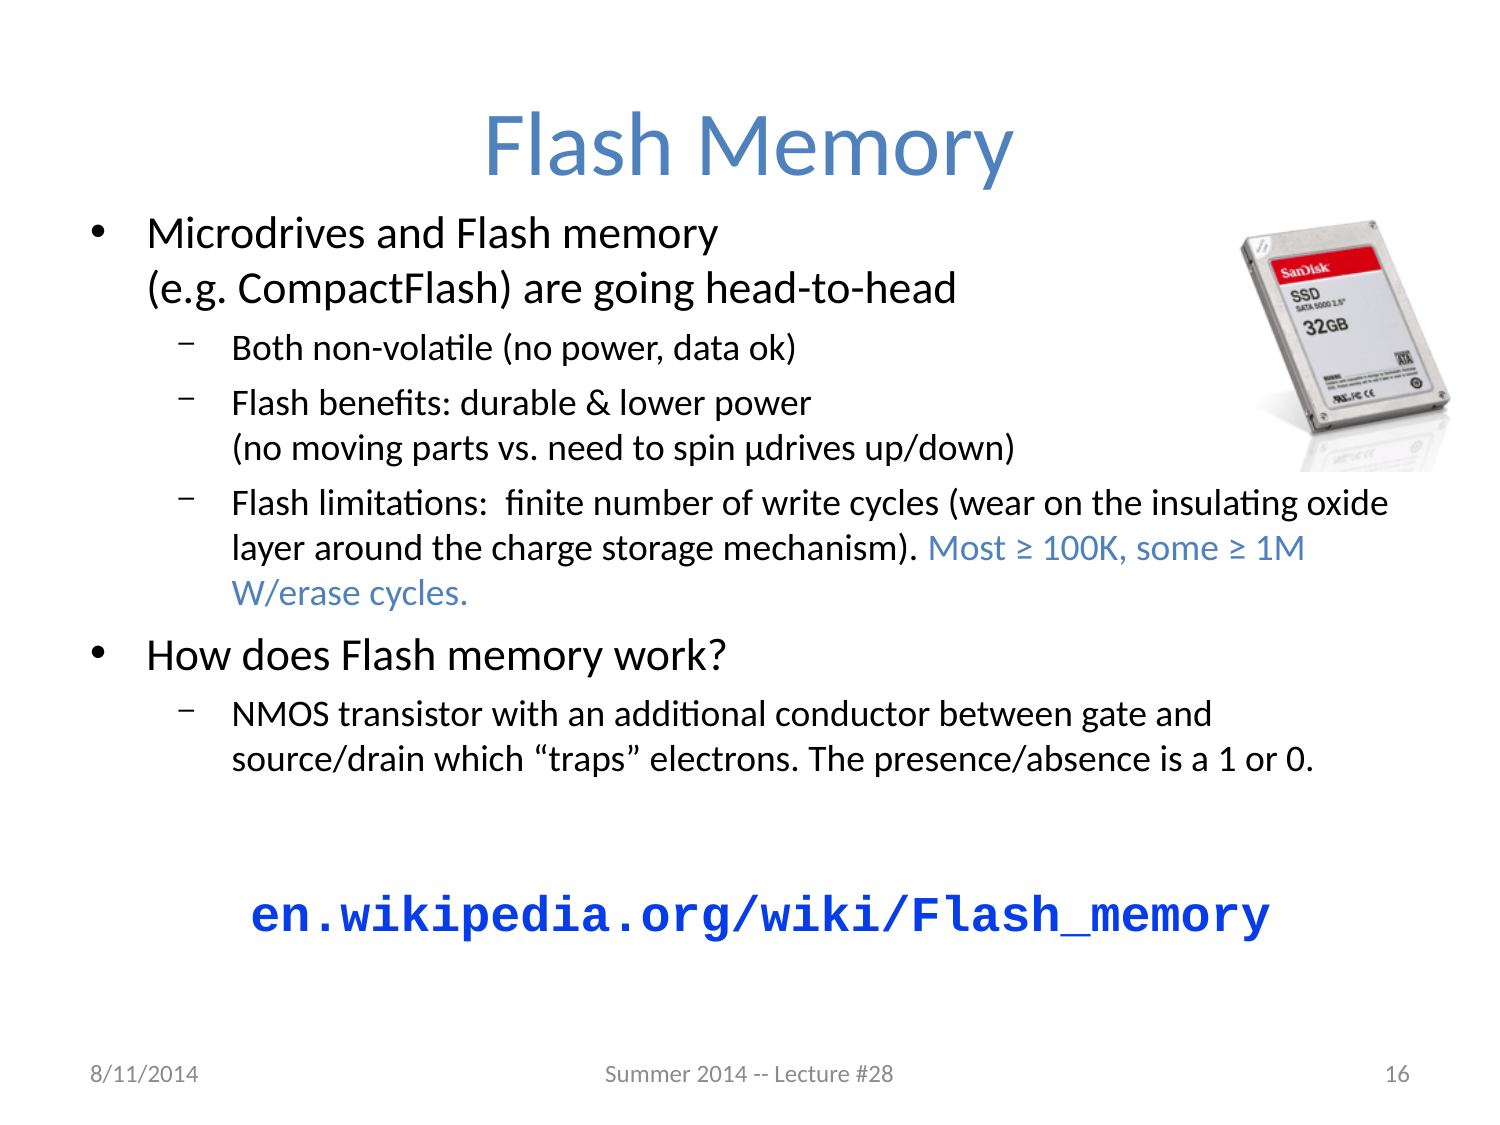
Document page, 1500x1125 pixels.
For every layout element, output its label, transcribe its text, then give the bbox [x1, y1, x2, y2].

text_box en.wikipedia.org/wiki/Flash_memory [235, 874, 1286, 950]
title Flash Memory [75, 45, 1425, 195]
footer Summer 2014 -- Lecture #28 [512, 1042, 988, 1103]
list Microdrives and Flash memory (e.g. CompactFlash) are going head-to-head Both non-volatile (no power, data ok) Flash benefits: durable & lower power (no moving parts vs. need to spin µdrives up/down) Flash limitations: finite number of write cycles (wear on the insulating oxide layer around the charge storage mechanism). Most ≥ 100K, some ≥ 1M W/erase cycles. How does Flash memory work? NMOS transistor with an additional conductor between gate and source/drain which “traps” electrons. The presence/absence is a 1 or 0. [75, 195, 1425, 1098]
picture [1229, 209, 1463, 472]
slide_number 8/11/2014 [75, 1042, 425, 1103]
slide_number <number> [1074, 1042, 1425, 1103]
